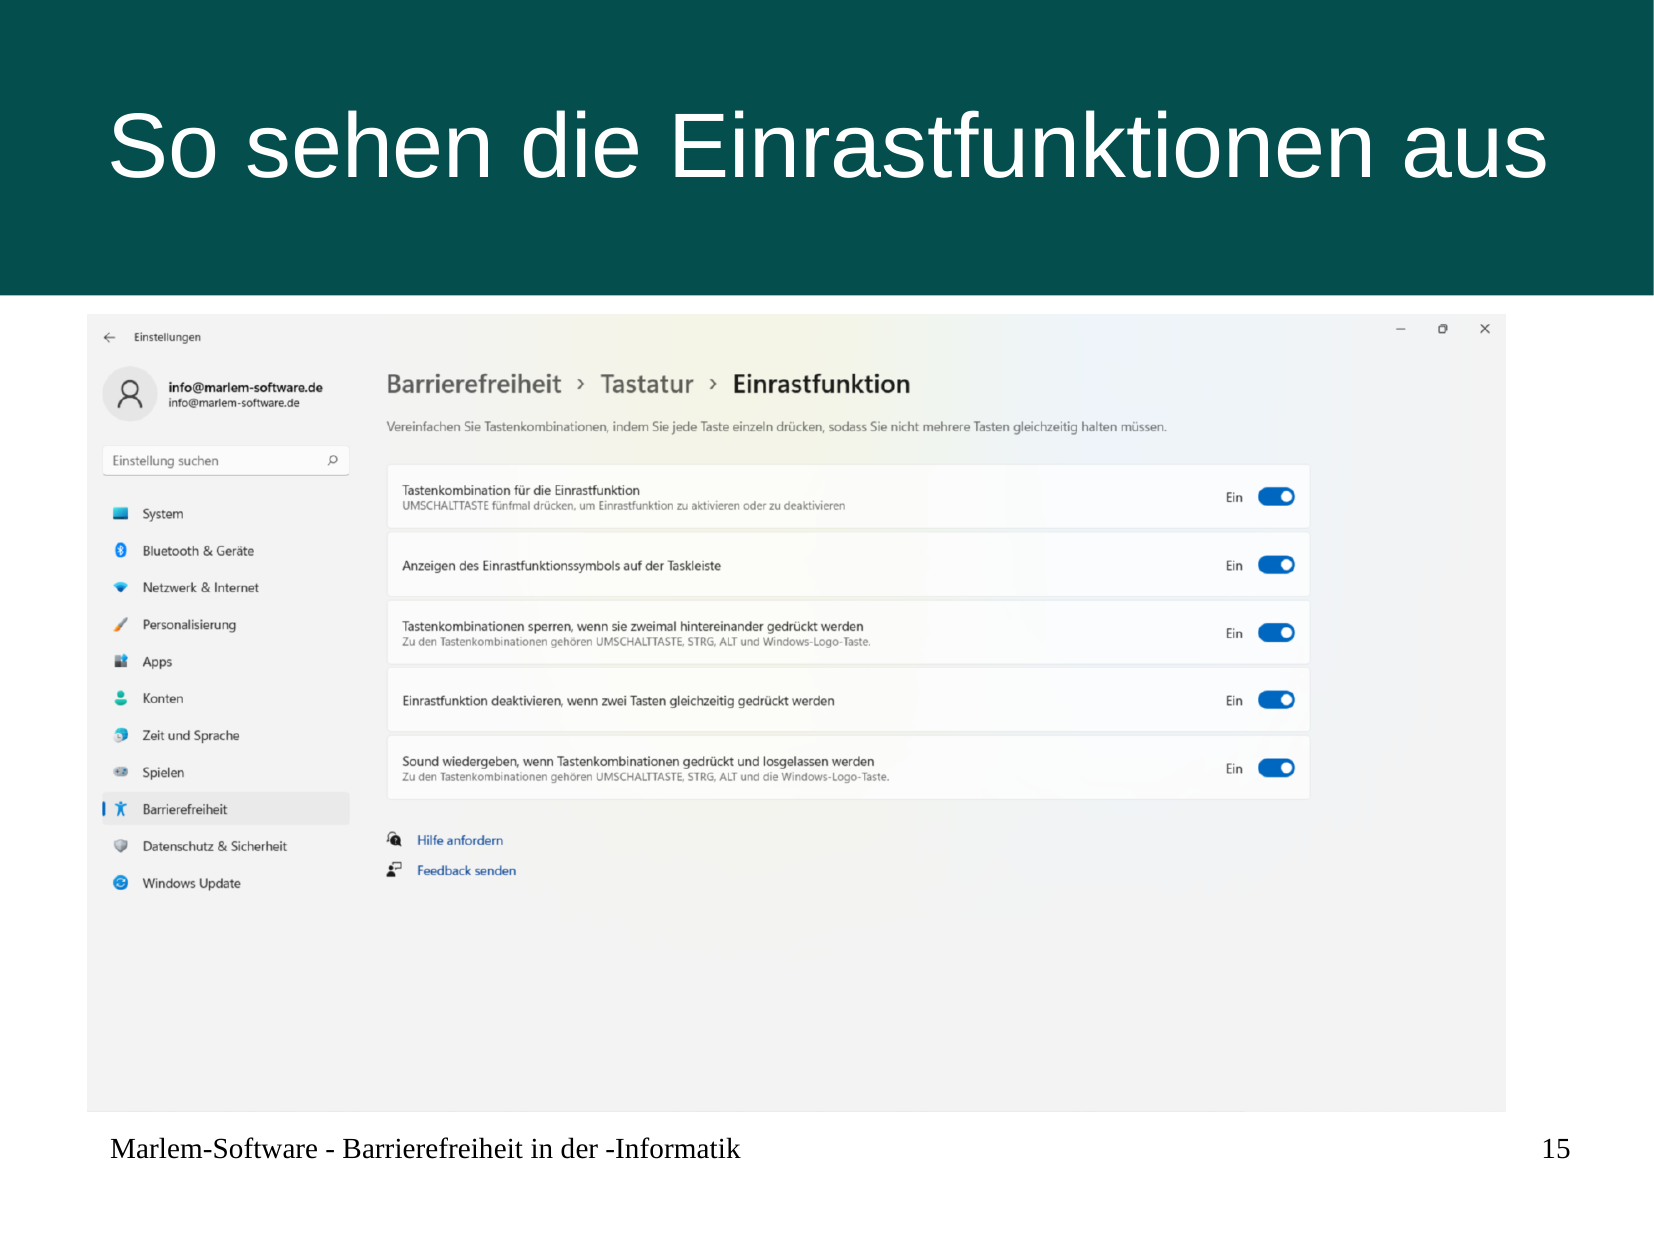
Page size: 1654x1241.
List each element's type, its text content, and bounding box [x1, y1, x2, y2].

title So sehen die Einrastfunktionen aus [0, 0, 1654, 296]
picture [87, 314, 1506, 1113]
